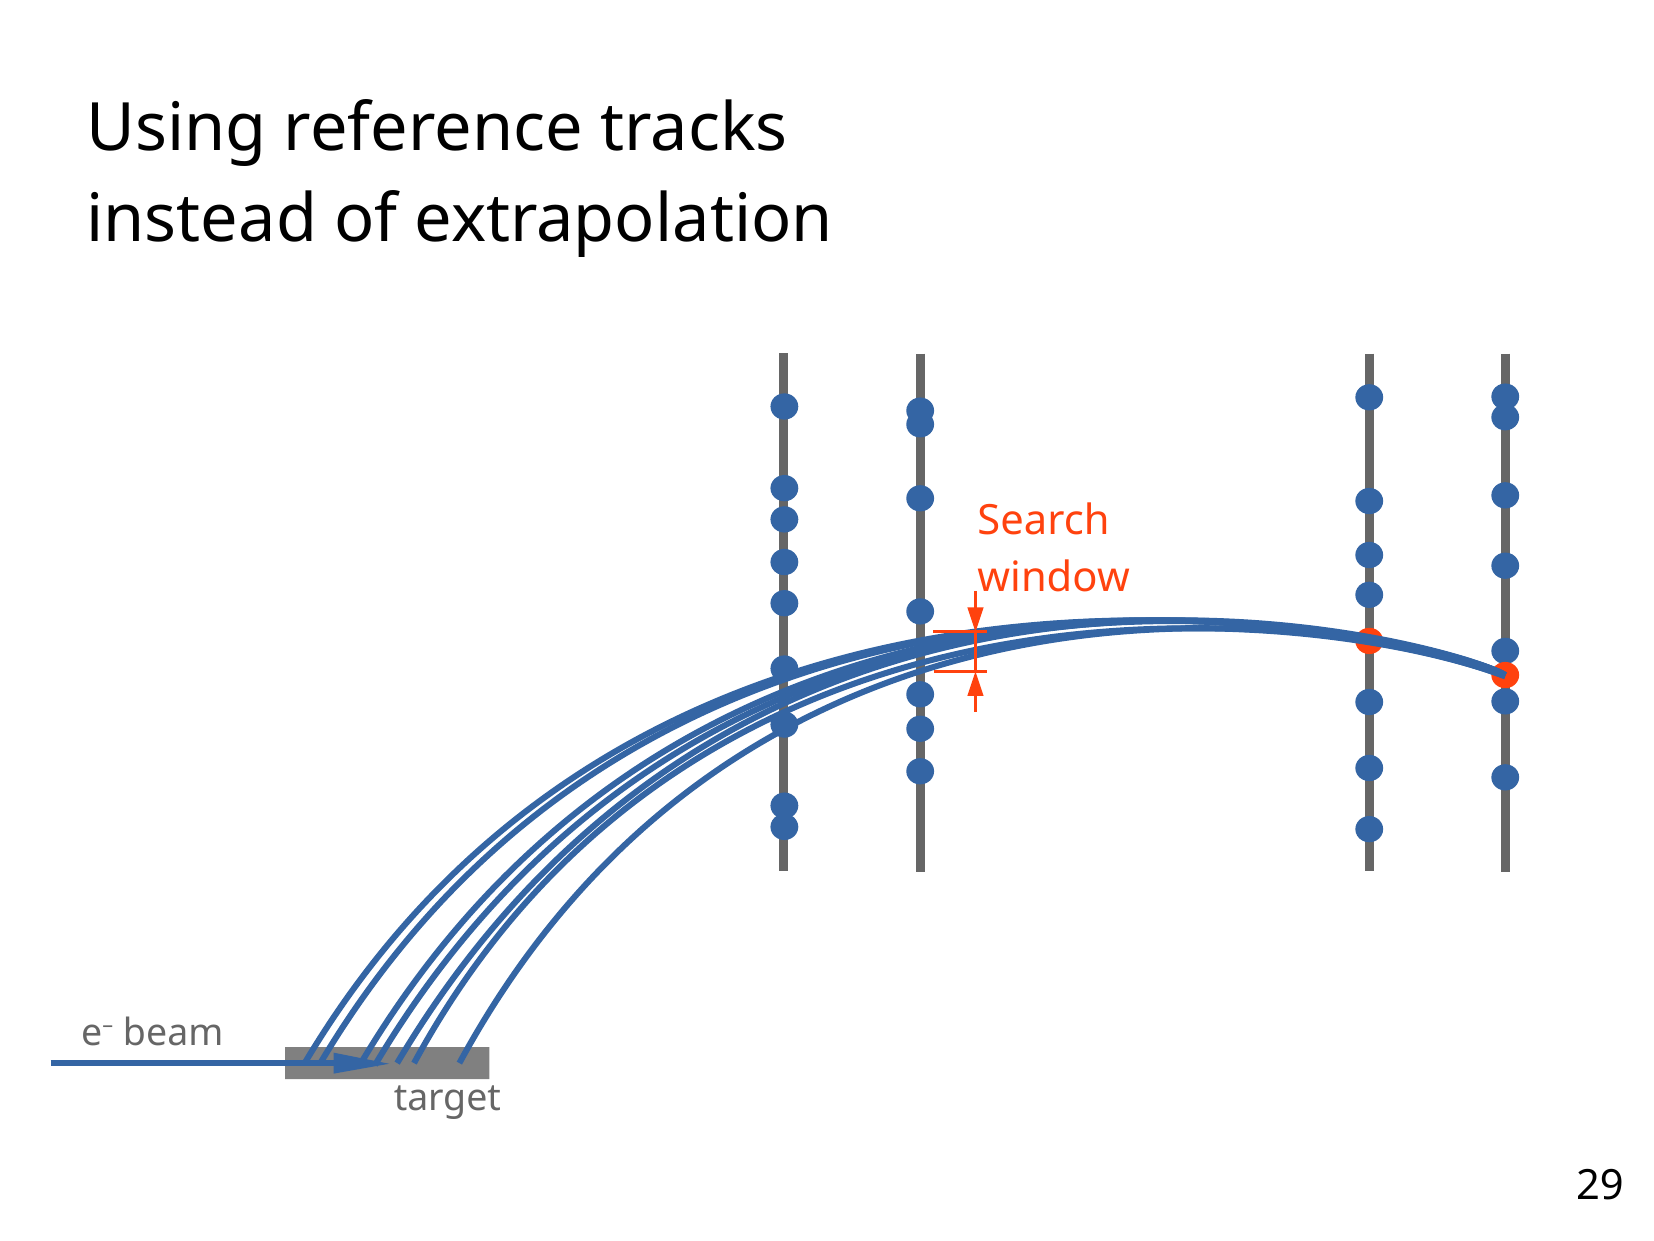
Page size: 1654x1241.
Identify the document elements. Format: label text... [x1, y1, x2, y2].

text_box [906, 485, 935, 512]
text_box Using reference tracks instead of extrapolation [86, 69, 1133, 272]
text_box [464, 1047, 490, 1063]
text_box [770, 792, 799, 841]
text_box [1491, 383, 1520, 431]
text_box [1355, 541, 1384, 569]
text_box [770, 506, 799, 533]
text_box [1355, 581, 1384, 608]
text_box [770, 474, 799, 502]
text_box [311, 1047, 325, 1060]
text_box [1355, 688, 1384, 716]
text_box [1491, 552, 1520, 579]
text_box [1359, 627, 1383, 636]
text_box [906, 397, 935, 438]
text_box [906, 681, 935, 708]
text_box [381, 1047, 402, 1063]
text_box [1355, 754, 1384, 782]
text_box [285, 1047, 310, 1060]
text_box [402, 1047, 418, 1063]
text_box [770, 590, 799, 617]
text_box [1491, 764, 1520, 791]
text_box [906, 758, 935, 785]
text_box [770, 655, 799, 676]
text_box [770, 393, 799, 420]
text_box [770, 713, 797, 732]
text_box e– beam [66, 997, 259, 1121]
text_box [906, 715, 935, 742]
text_box [1355, 644, 1381, 655]
text_box [1355, 487, 1384, 515]
text_box [285, 1066, 379, 1080]
text_box [779, 726, 799, 738]
text_box [1491, 482, 1520, 509]
text_box [327, 1047, 366, 1060]
text_box [1491, 637, 1520, 715]
text_box [1355, 384, 1384, 411]
text_box [906, 598, 935, 625]
text_box [419, 1047, 464, 1063]
text_box [368, 1047, 381, 1060]
text_box [1355, 815, 1384, 843]
text_box Search window [962, 482, 1194, 610]
text_box [770, 548, 799, 576]
text_box target [379, 1063, 549, 1132]
